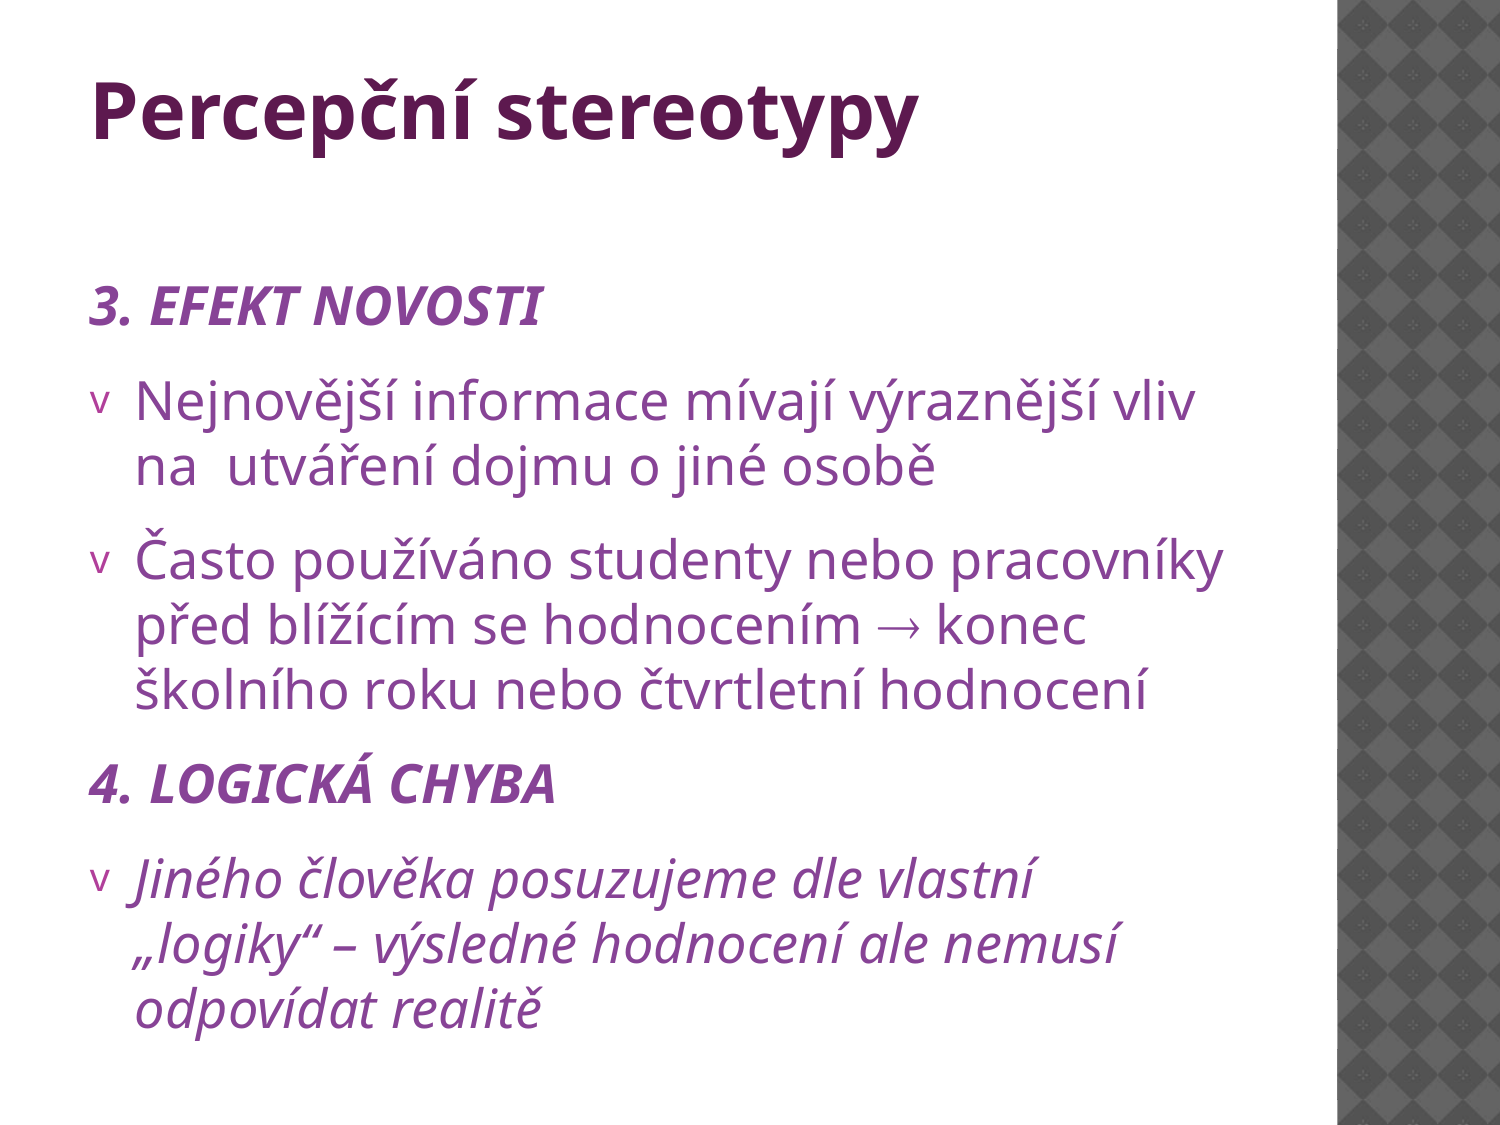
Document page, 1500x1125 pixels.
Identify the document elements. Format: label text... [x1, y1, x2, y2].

title Percepční stereotypy [75, 52, 1263, 240]
list 3. EFEKT NOVOSTI Nejnovější informace mívají výraznější vliv na utváření dojmu o jiné osobě Často používáno studenty nebo pracovníky před blížícím se hodnocením  konec školního roku nebo čtvrtletní hodnocení 4. LOGICKÁ CHYBA Jiného člověka posuzujeme dle vlastní „logiky“ – výsledné hodnocení ale nemusí odpovídat realitě [75, 264, 1263, 1059]
picture [1337, 0, 1500, 1125]
